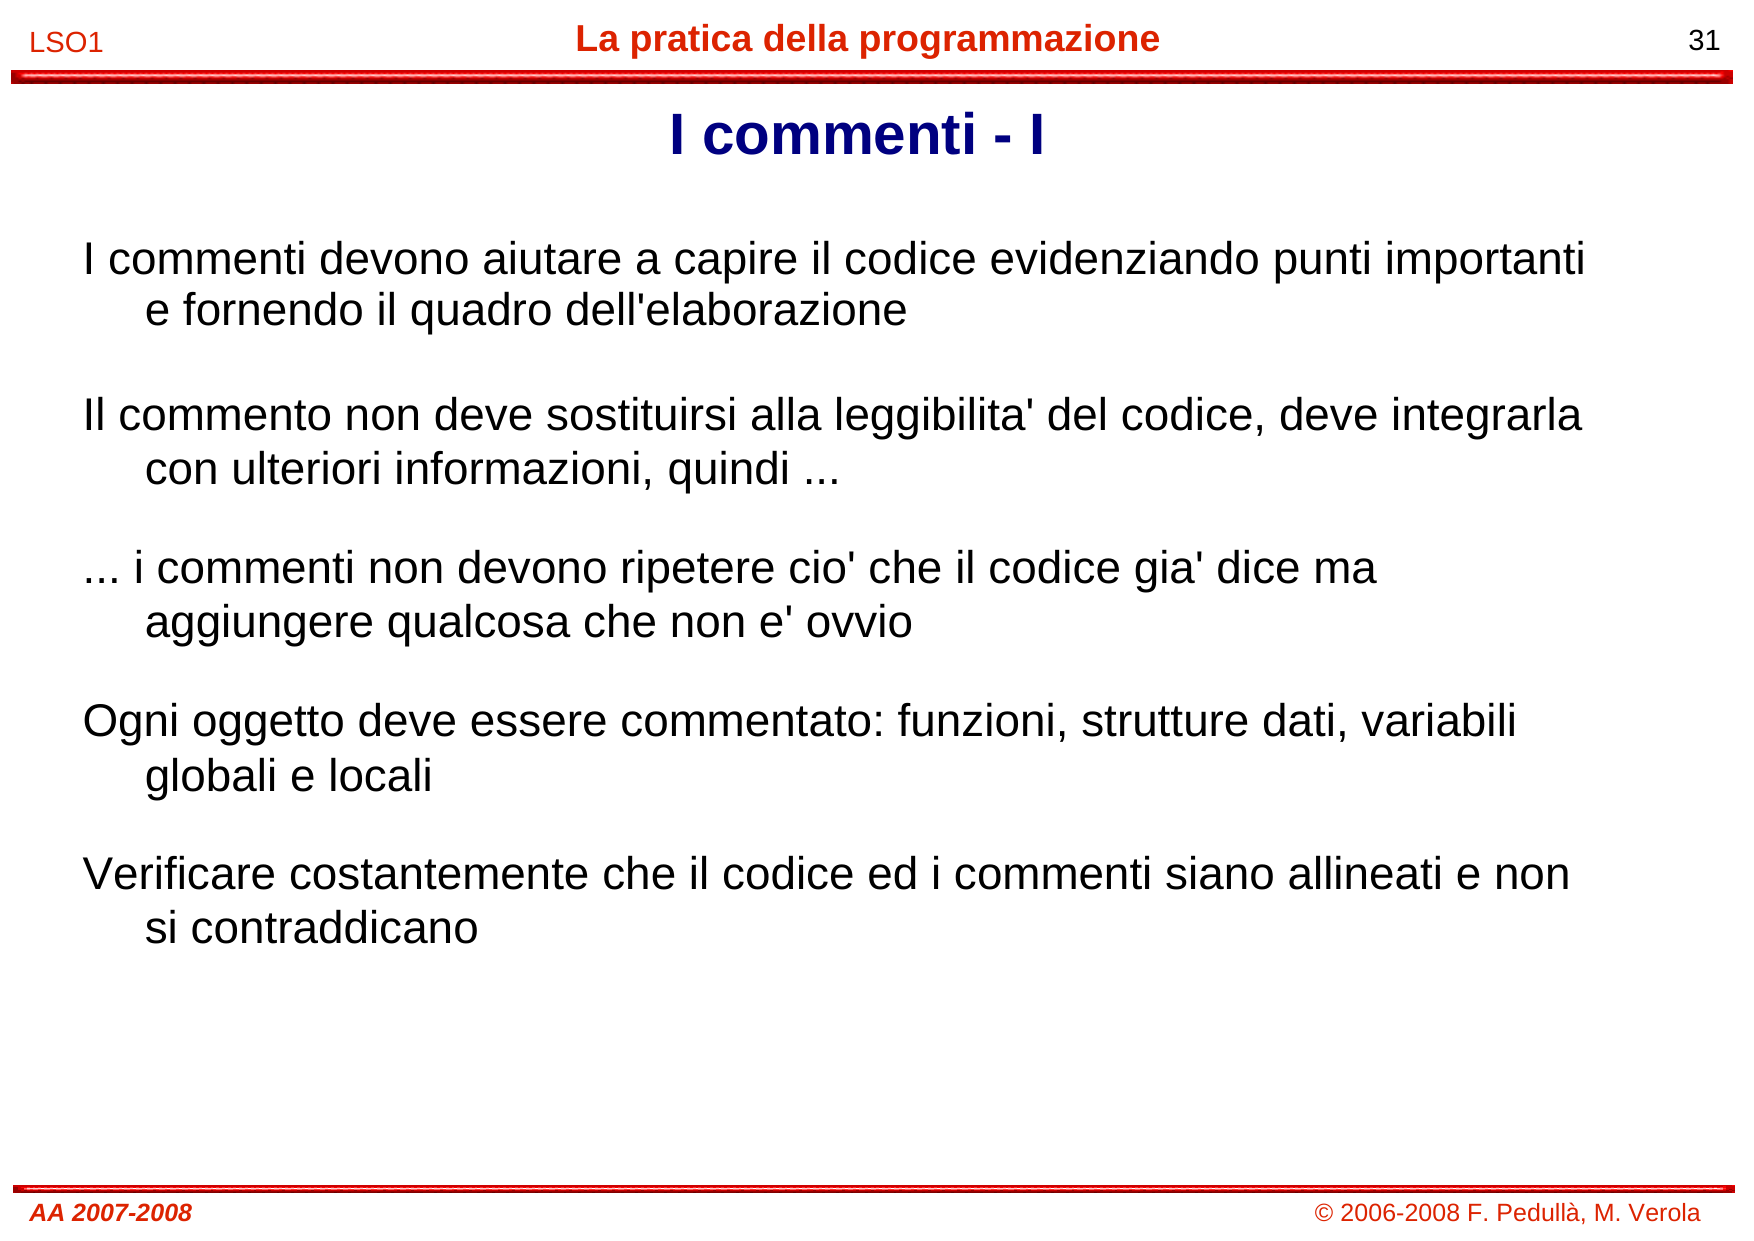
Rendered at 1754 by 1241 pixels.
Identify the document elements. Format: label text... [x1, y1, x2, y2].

text_box I commenti - I [386, 98, 1330, 187]
picture [11, 70, 1733, 84]
picture [13, 1185, 1735, 1193]
list I commenti devono aiutare a capire il codice evidenziando punti importanti e fornendo il quadro dell'elaborazione Il commento non deve sostituirsi alla leggibilita' del codice, deve integrarla con ulteriori informazioni, quindi ... ... i commenti non devono ripetere cio' che il codice gia' dice ma aggiungere qualcosa che non e' ovvio Ogni oggetto deve essere commentato: funzioni, strutture dati, variabili globali e locali Verificare costantemente che il codice ed i commenti siano allineati e non si contraddicano [82, 233, 1605, 1088]
